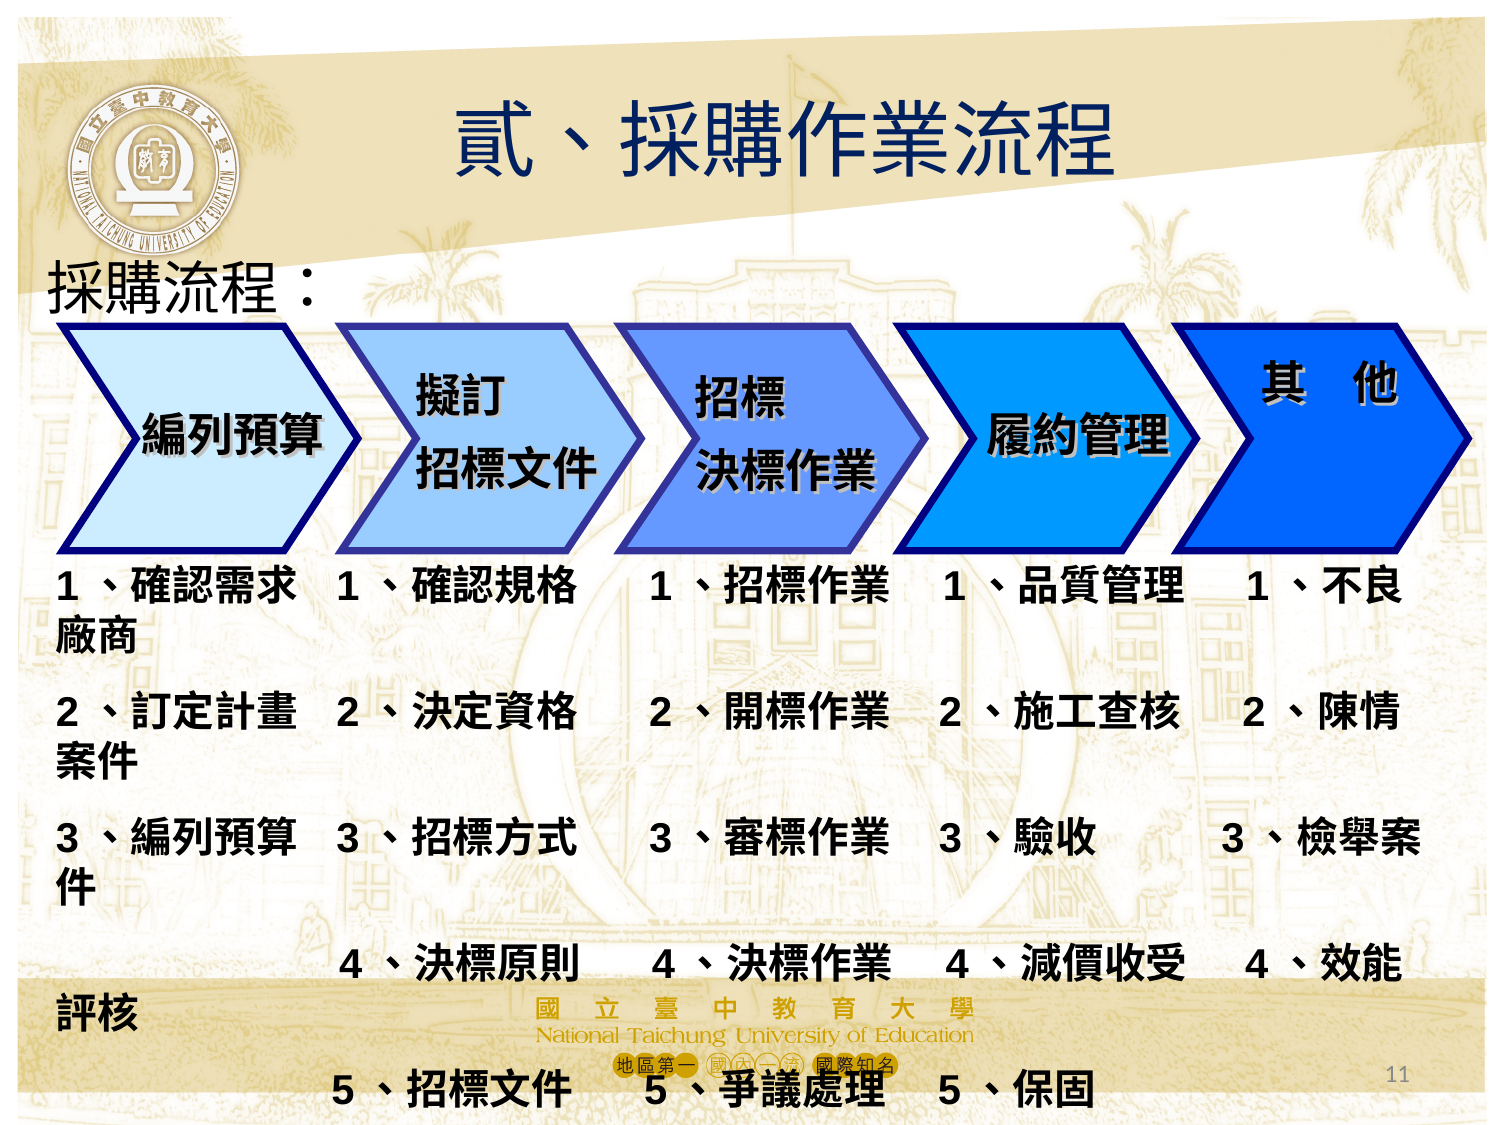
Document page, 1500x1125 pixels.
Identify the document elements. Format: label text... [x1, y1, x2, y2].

text_box 其 他 [1246, 346, 1483, 417]
text_box 編列預算 [127, 398, 364, 469]
title 貳、採購作業流程 [336, 54, 1235, 221]
text_box 1、確認需求 1、確認規格 1、招標作業 1、品質管理 1、不良廠商 2、訂定計畫 2、決定資格 2、開標作業 2、施工查核 2、陳情案件 3、編列預算 3、招標方式 3、審標作業 3、驗收 3、檢舉案件 4、決標原則 4、決標作業 4、減價收受 4、效能評核 5、招標文件 5、爭議處理 5、保固 6、爭議處理 [41, 550, 1447, 1125]
text_box [916, 425, 925, 452]
text_box [620, 463, 880, 550]
text_box [898, 326, 1169, 437]
text_box [62, 452, 338, 550]
text_box [637, 432, 642, 445]
text_box 擬訂 招標文件 [400, 369, 637, 502]
text_box 招標 決標作業 [679, 372, 916, 505]
picture [0, 0, 1500, 1125]
text_box 採購流程： [31, 243, 353, 329]
text_box 履約管理 [972, 397, 1209, 469]
text_box [620, 326, 880, 414]
text_box [341, 462, 599, 550]
text_box [342, 326, 595, 415]
text_box [899, 440, 1177, 550]
picture [286, 329, 400, 550]
text_box [64, 329, 332, 425]
text_box [1177, 326, 1469, 550]
